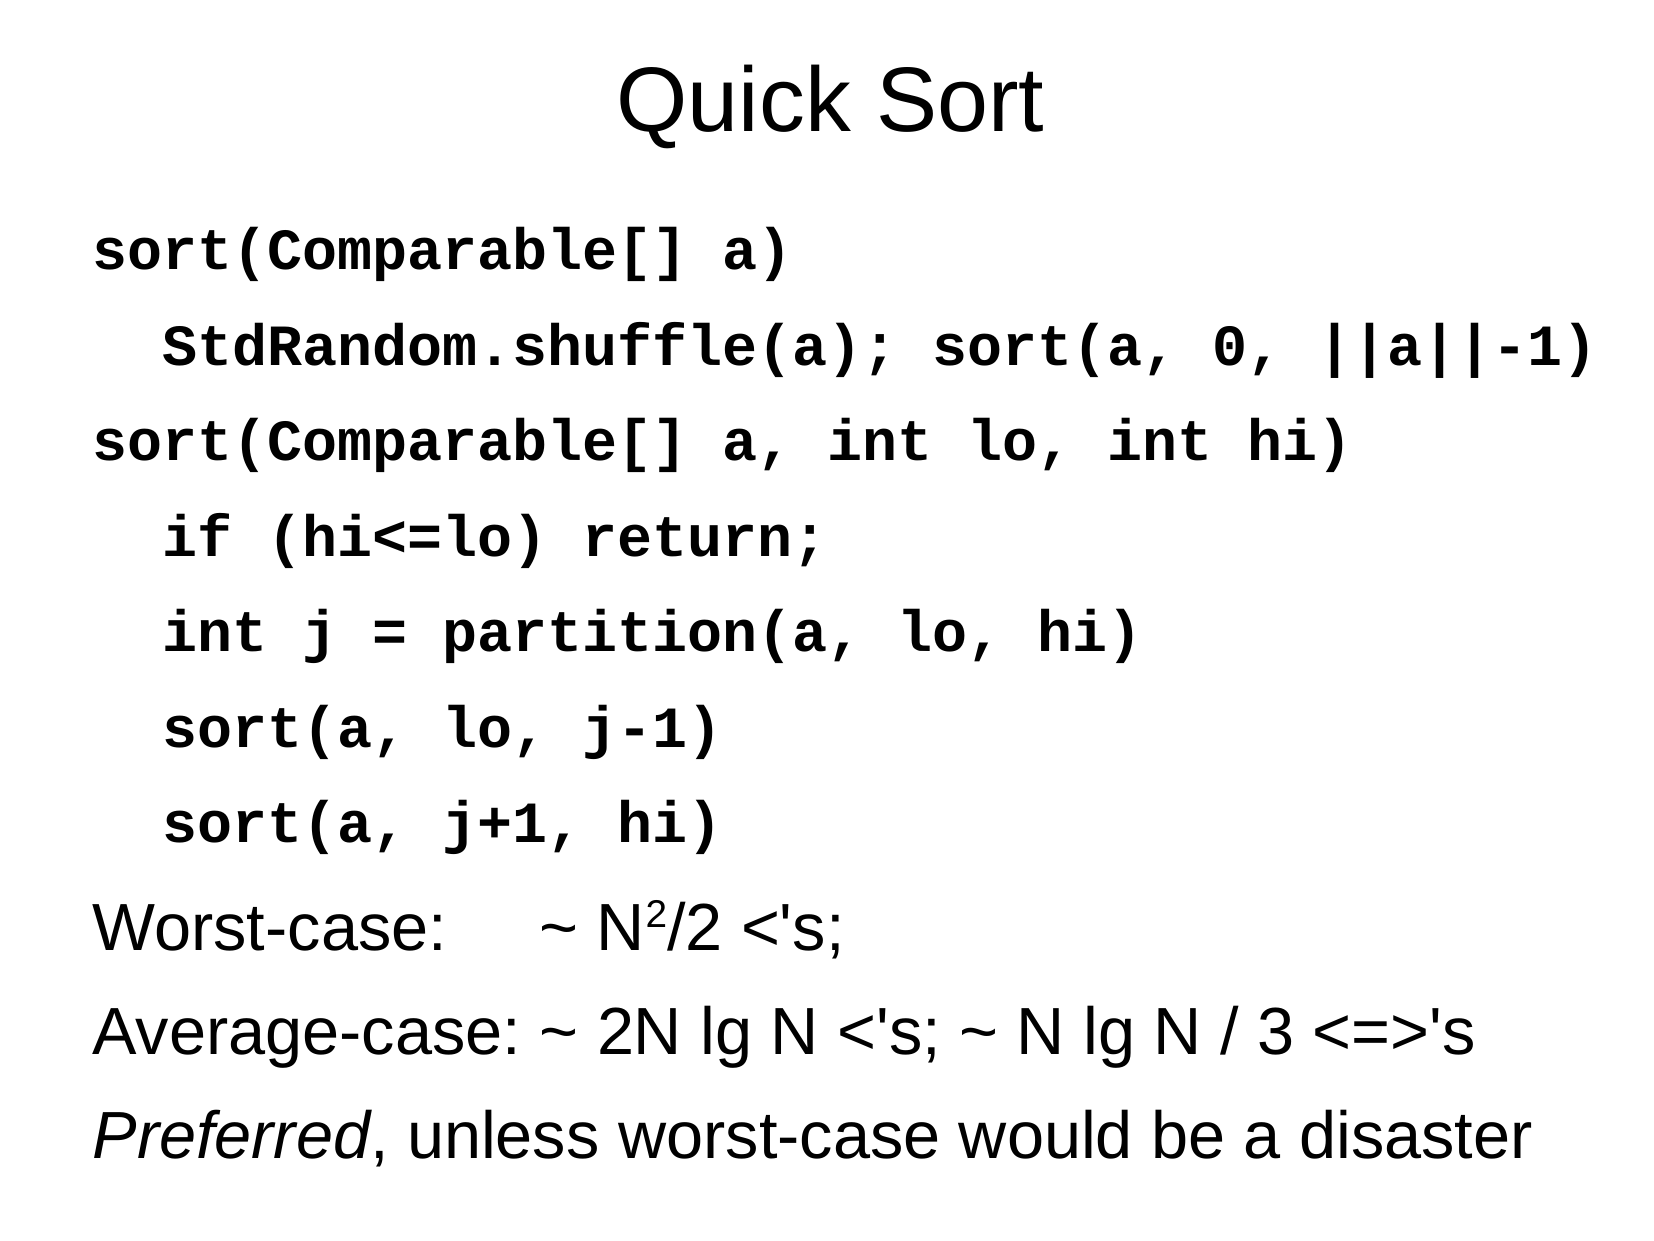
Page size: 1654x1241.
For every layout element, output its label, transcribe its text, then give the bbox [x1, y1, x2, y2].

list sort(Comparable[] a) StdRandom.shuffle(a); sort(a, 0, ||a||-1) sort(Comparable[] a, int lo, int hi) if (hi<=lo) return; int j = partition(a, lo, hi) sort(a, lo, j-1) sort(a, j+1, hi) Worst-case: ~ N2/2 <'s; Average-case: ~ 2N lg N <'s; ~ N lg N / 3 <=>'s Preferred, unless worst-case would be a disaster [92, 221, 1654, 1179]
title Quick Sort [86, 0, 1576, 204]
